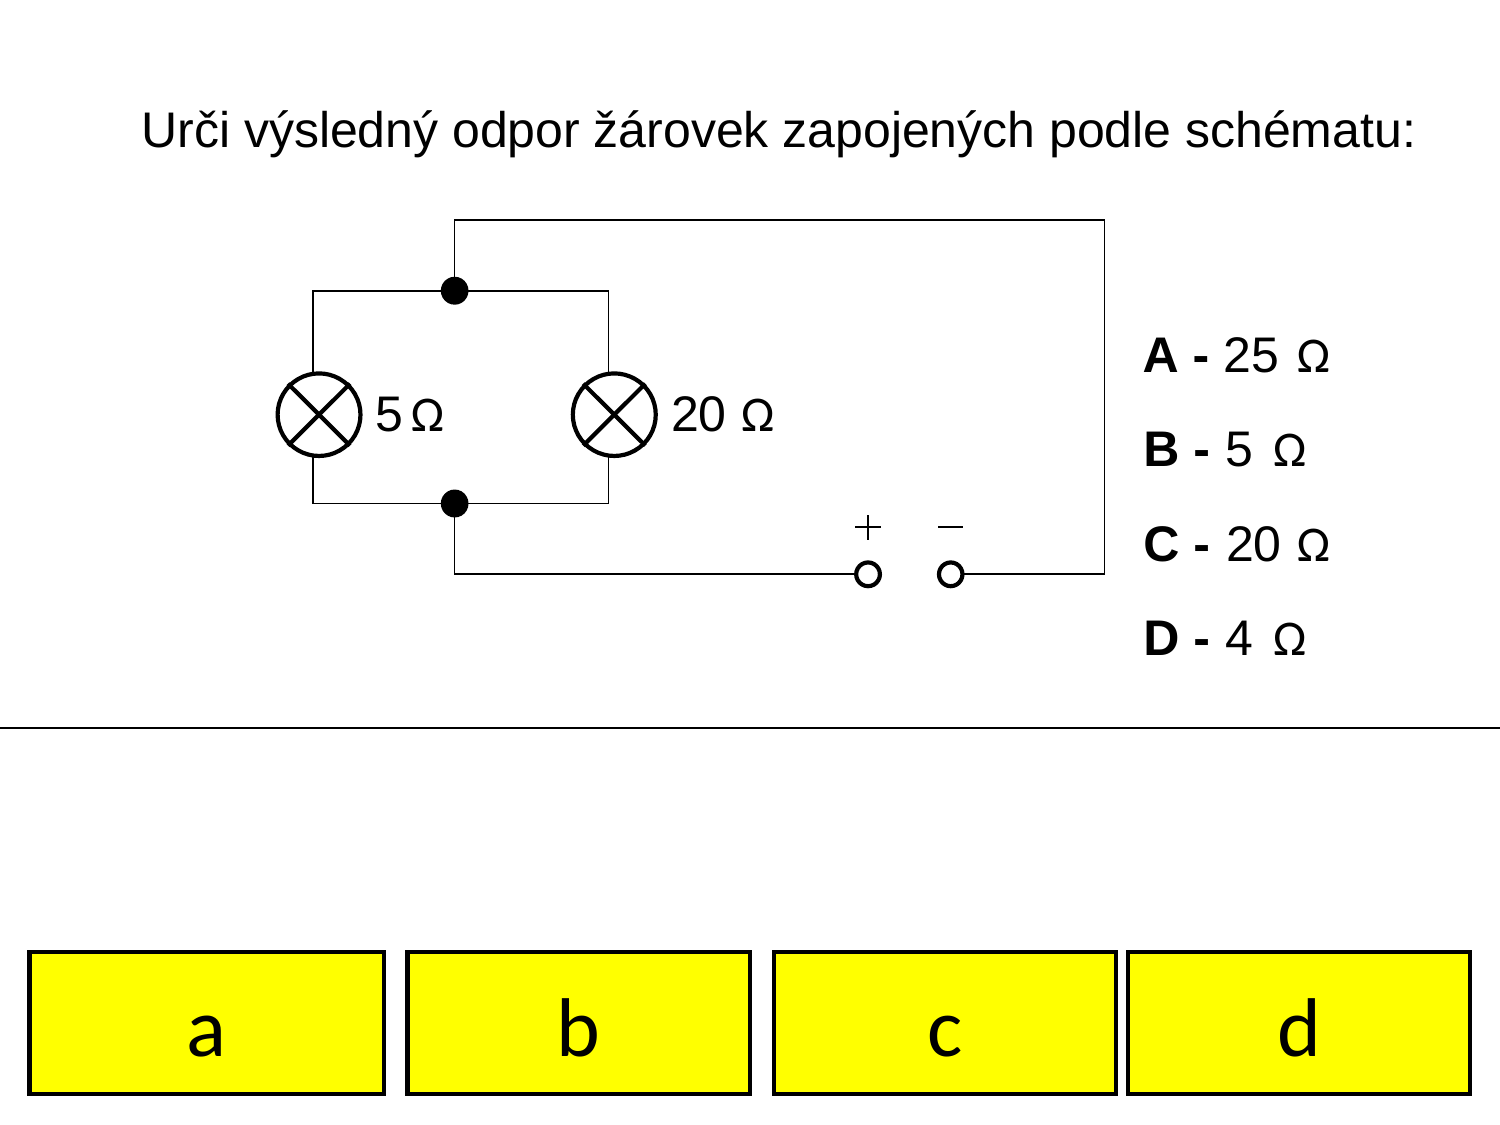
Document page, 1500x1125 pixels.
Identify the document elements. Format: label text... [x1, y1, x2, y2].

text_box Ω [742, 373, 790, 449]
text_box A - 25 [1127, 314, 1294, 390]
text_box a [29, 952, 384, 1094]
text_box 20 [1211, 503, 1297, 579]
text_box [856, 562, 880, 587]
text_box [277, 373, 360, 456]
text_box b [407, 952, 751, 1094]
text_box [572, 373, 656, 456]
text_box 20 [656, 373, 742, 449]
text_box D - [1128, 597, 1211, 674]
text_box Ω [433, 405, 437, 423]
text_box [442, 278, 467, 303]
text_box Ω [1258, 597, 1322, 674]
text_box 5 [360, 373, 433, 449]
text_box Ω [1294, 314, 1345, 390]
text_box [938, 562, 963, 587]
text_box c [773, 952, 1117, 1094]
text_box 5 [1211, 408, 1269, 485]
text_box d [1127, 952, 1471, 1094]
text_box Urči výsledný odpor žárovek zapojených podle schématu: [126, 90, 1432, 166]
text_box Ω [1297, 503, 1345, 579]
text_box B - [1128, 408, 1211, 485]
text_box C - [1128, 503, 1211, 579]
text_box Ω [433, 373, 460, 449]
text_box [442, 491, 467, 516]
text_box 4 [1211, 597, 1258, 674]
text_box Ω [1269, 408, 1322, 485]
